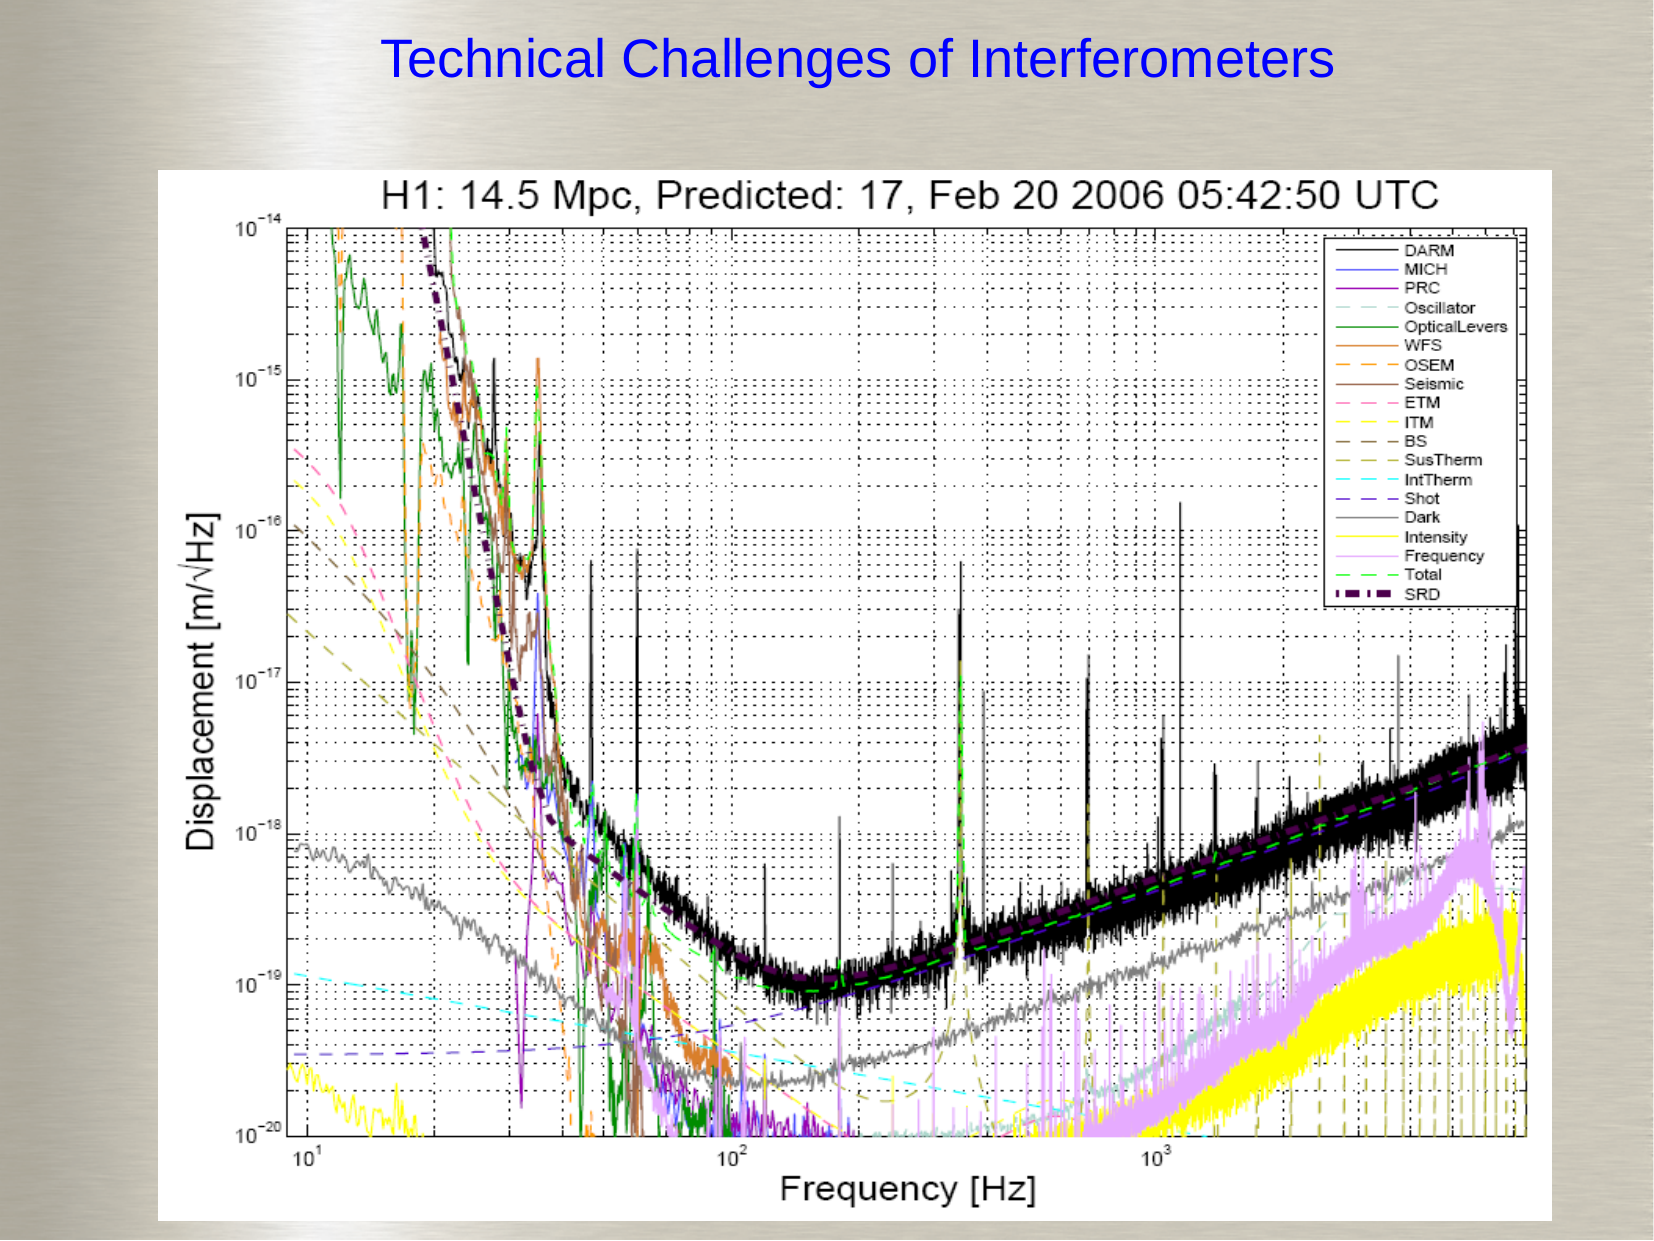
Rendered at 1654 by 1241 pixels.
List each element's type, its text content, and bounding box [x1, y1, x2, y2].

text_box Technical Challenges of Interferometers [365, 20, 1335, 97]
picture [0, 0, 1654, 1240]
